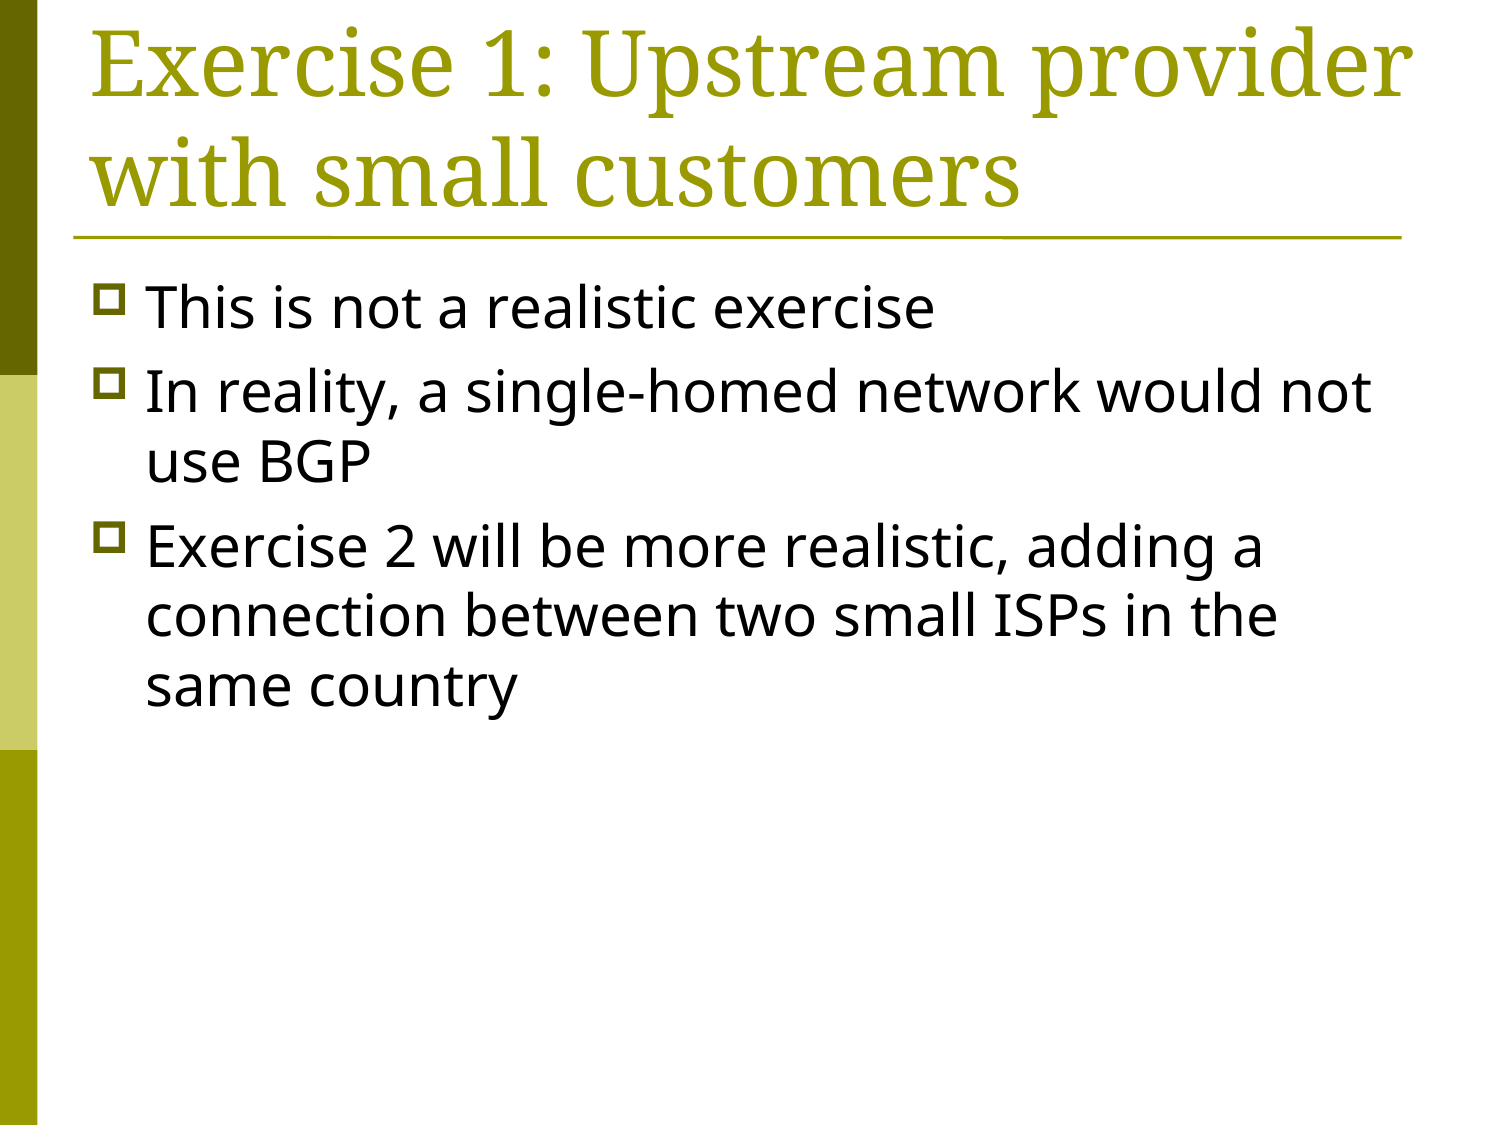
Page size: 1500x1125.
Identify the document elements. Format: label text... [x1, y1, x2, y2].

list This is not a realistic exercise In reality, a single-homed network would not use BGP Exercise 2 will be more realistic, adding a connection between two small ISPs in the same country [75, 262, 1426, 1006]
title Exercise 1: Upstream provider with small customers [75, 0, 1500, 233]
